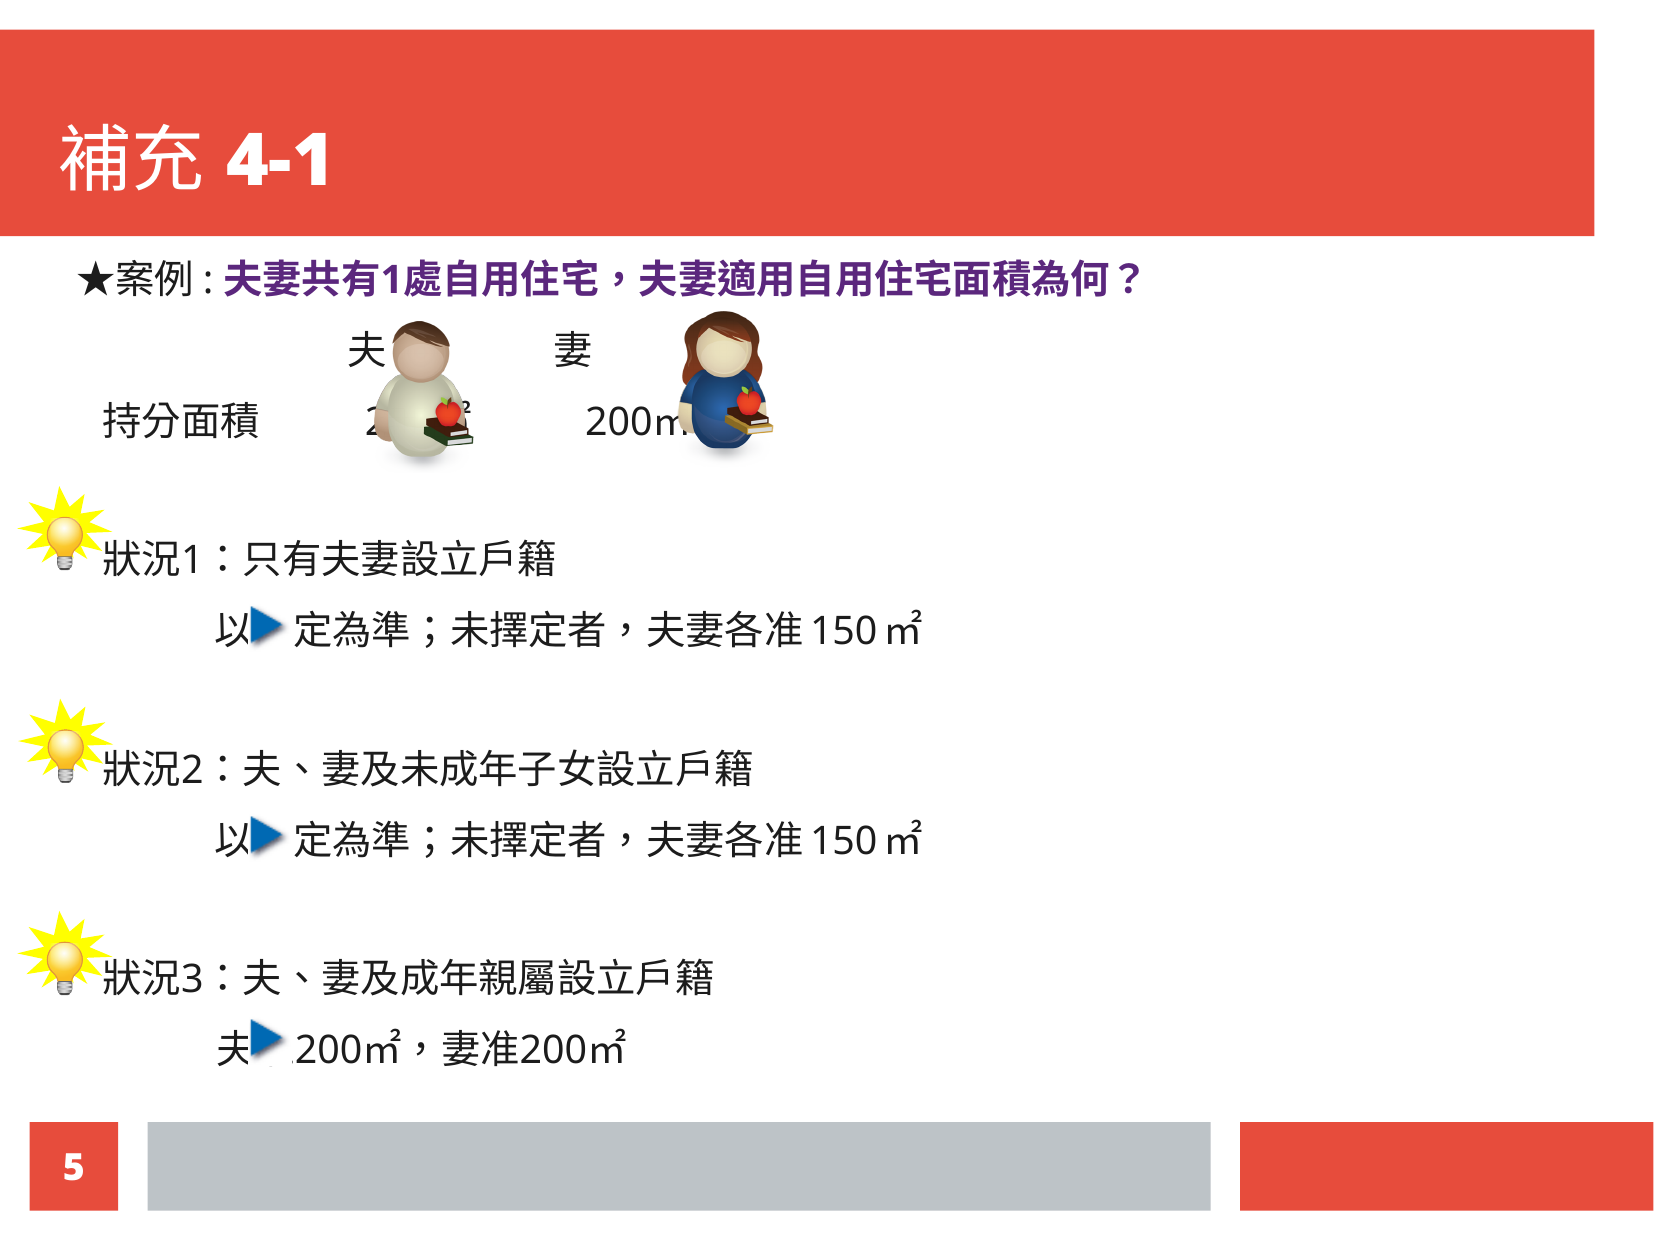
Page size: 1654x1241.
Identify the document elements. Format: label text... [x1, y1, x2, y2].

picture [248, 1015, 292, 1066]
title 補充4-1 [59, 59, 1595, 207]
list ★案例 : 夫妻共有1處自用住宅，夫妻適用自用住宅面積為何？ 夫 妻 持分面積 200㎡ 200㎡ 狀況1：只有夫妻設立戶籍 以擇定為準；未擇定者，夫妻各准150㎡ 狀況2：夫、妻及未成年子女設立戶籍 以擇定為準；未擇定者，夫妻各准150㎡ 狀況3：夫、妻及成年親屬設立戶籍 夫准200㎡，妻准200㎡ [59, 248, 1565, 1081]
picture [0, 460, 130, 591]
picture [248, 602, 292, 653]
picture [0, 673, 131, 804]
picture [0, 885, 130, 1016]
picture [248, 812, 292, 863]
picture [364, 307, 485, 473]
picture [661, 298, 792, 468]
